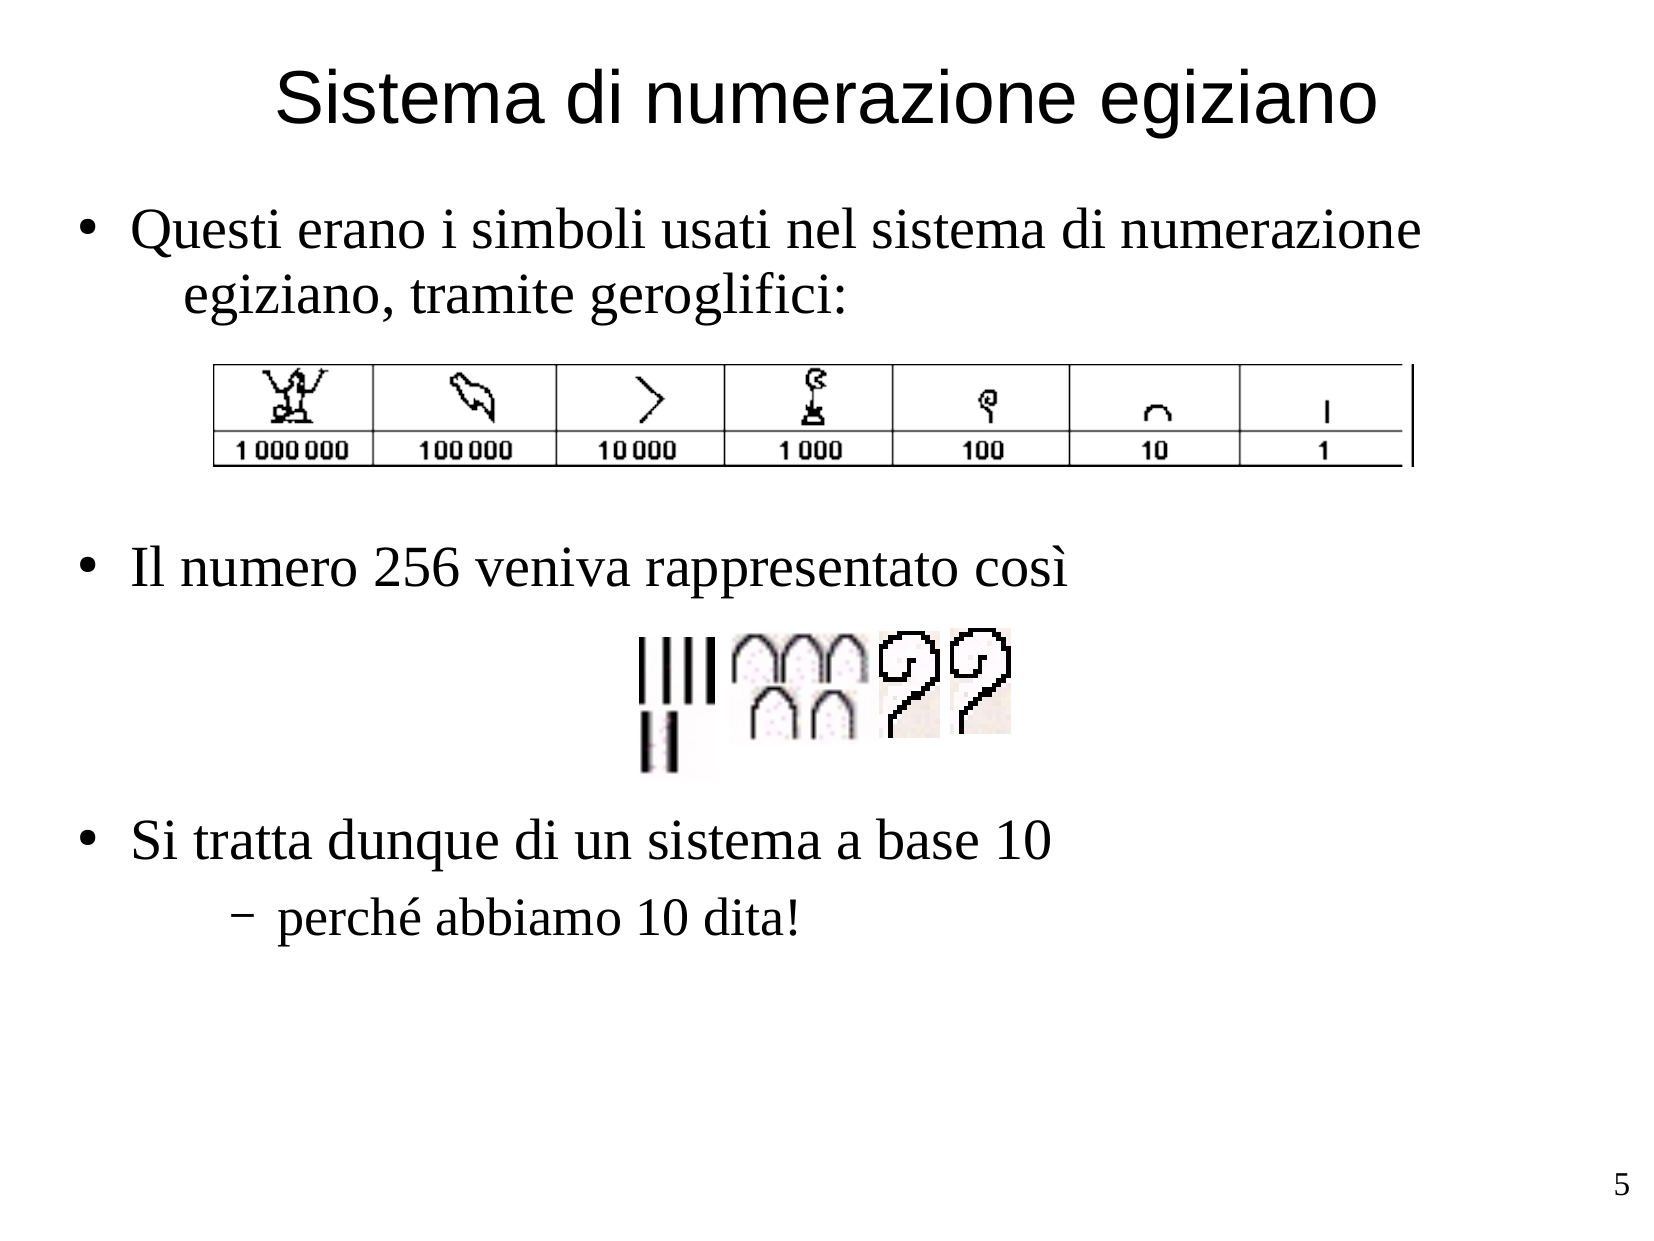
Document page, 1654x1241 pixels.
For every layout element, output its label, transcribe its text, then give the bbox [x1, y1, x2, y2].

picture [730, 631, 940, 744]
picture [639, 637, 715, 781]
picture [950, 628, 1011, 734]
list Questi erano i simboli usati nel sistema di numerazione egiziano, tramite geroglifici: Il numero 256 veniva rappresentato così Si tratta dunque di un sistema a base 10 perché abbiamo 10 dita! [42, 196, 1612, 1187]
title Sistema di numerazione egiziano [37, 30, 1617, 166]
picture [213, 364, 1414, 468]
